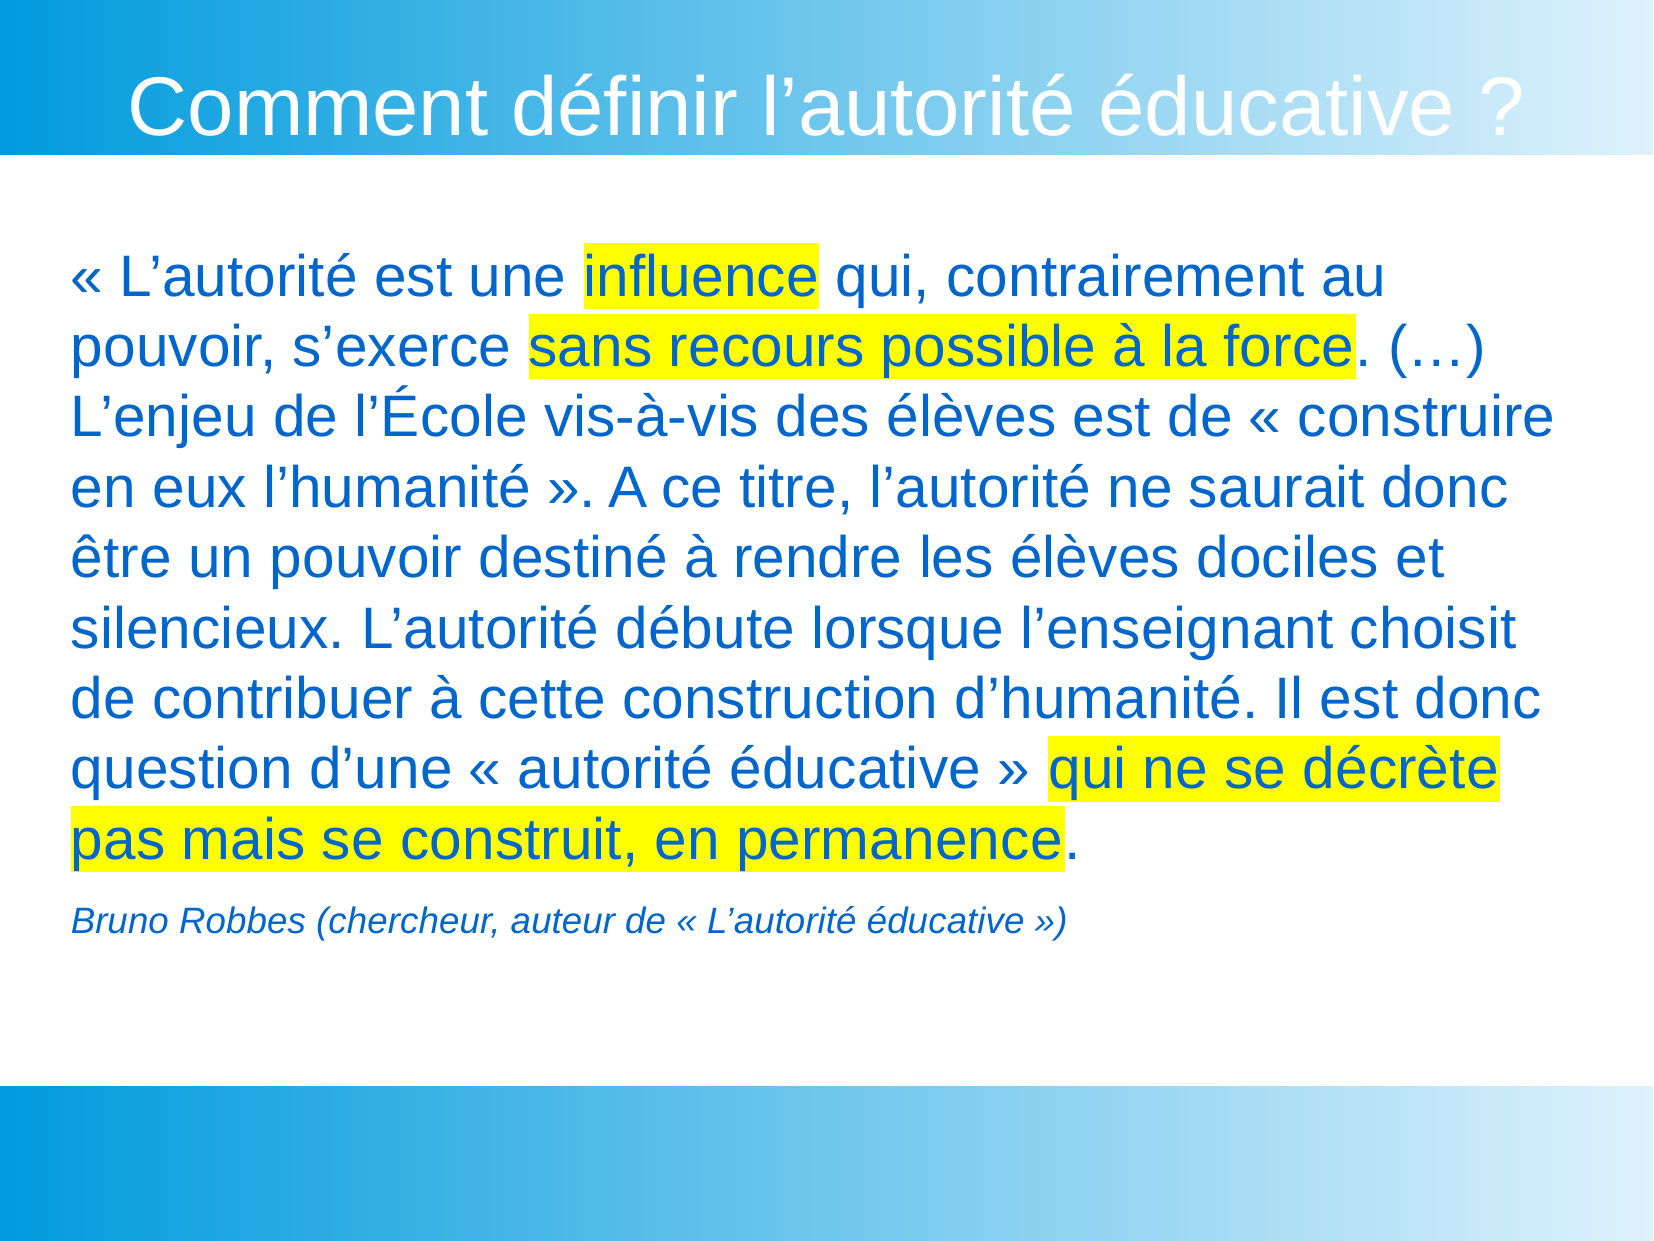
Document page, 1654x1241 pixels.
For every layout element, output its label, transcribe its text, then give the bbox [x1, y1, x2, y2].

list « L’autorité est une influence qui, contrairement au pouvoir, s’exerce sans recours possible à la force. (…) L’enjeu de l’École vis-à-vis des élèves est de « construire en eux l’humanité ». A ce titre, l’autorité ne saurait donc être un pouvoir destiné à rendre les élèves dociles et silencieux. L’autorité débute lorsque l’enseignant choisit de contribuer à cette construction d’humanité. Il est donc question d’une « autorité éducative » qui ne se décrète pas mais se construit, en permanence. Bruno Robbes (chercheur, auteur de « L’autorité éducative ») [70, 237, 1559, 957]
title Comment définir l’autorité éducative ? [82, 49, 1571, 155]
